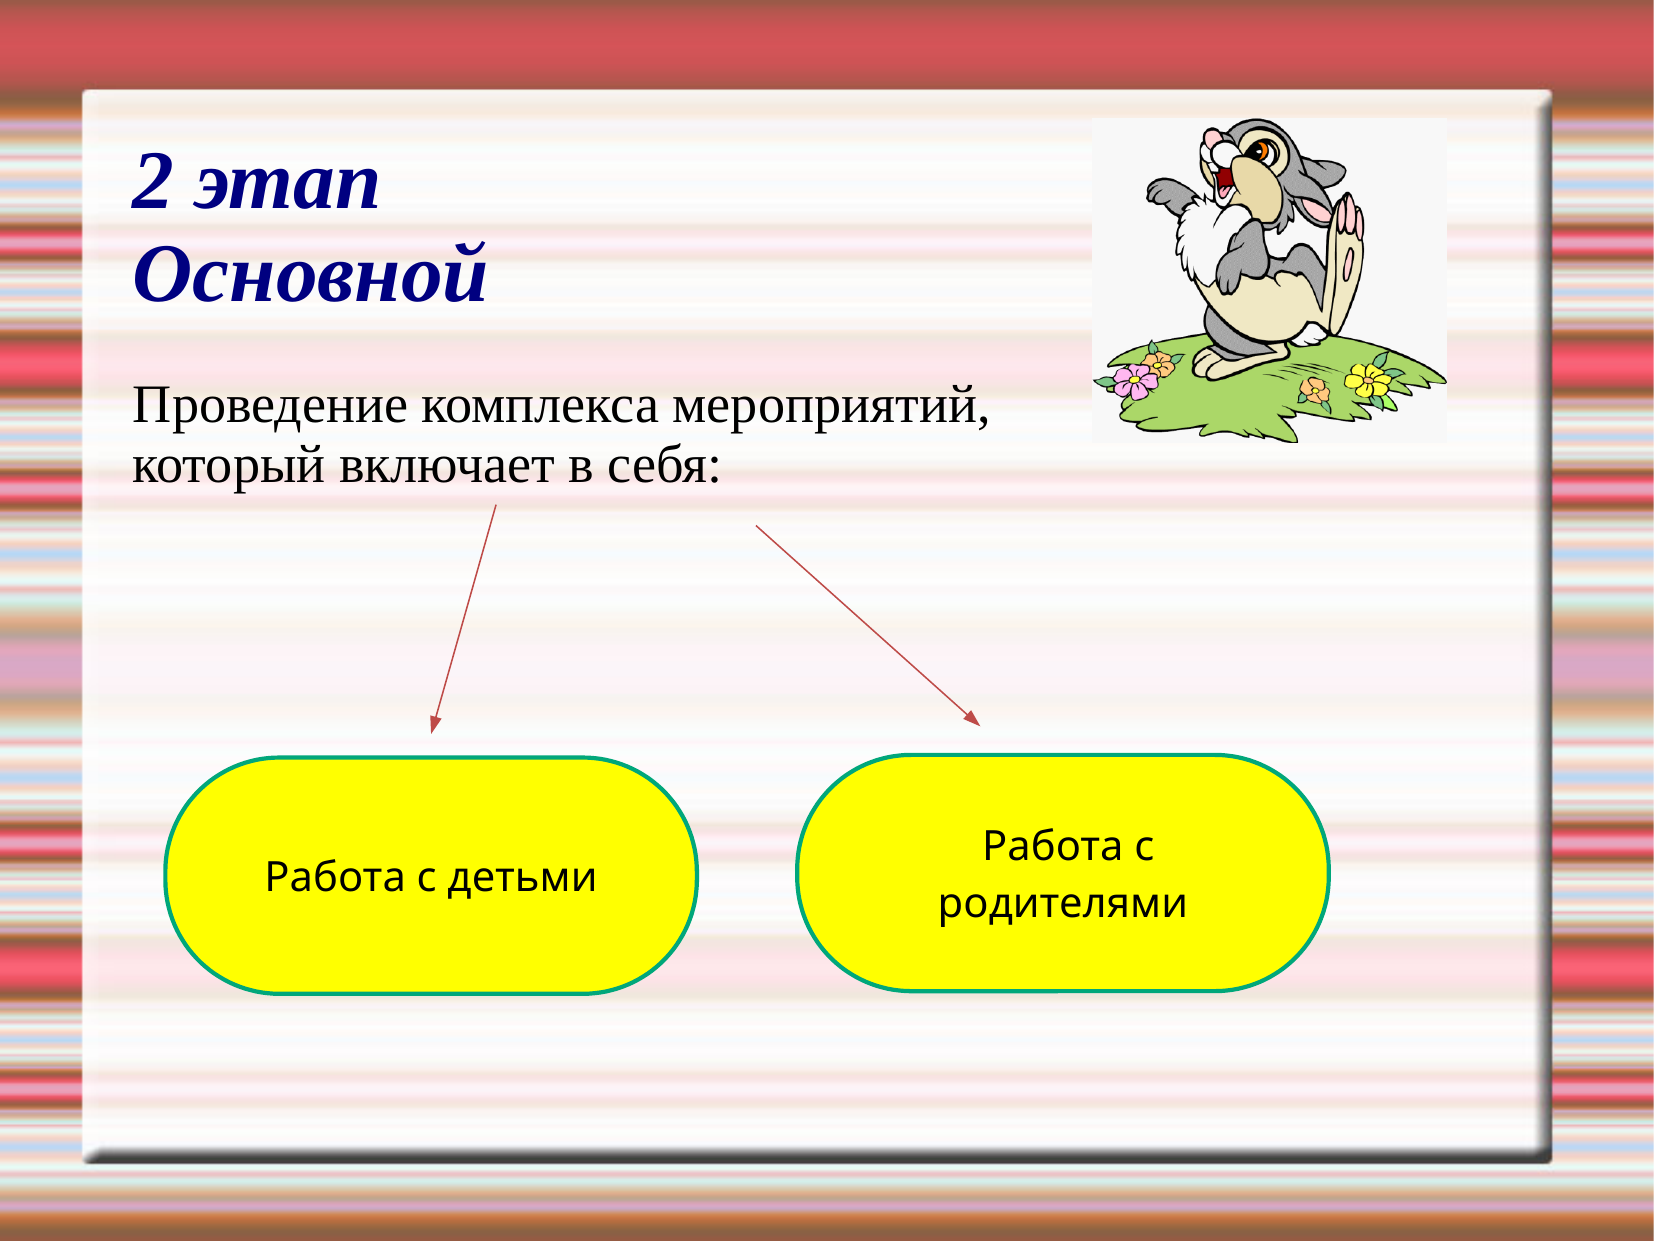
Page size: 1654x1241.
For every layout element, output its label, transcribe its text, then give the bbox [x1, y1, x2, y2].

text_box 2 этап Основной Проведение комплекса мероприятий, который включает в себя: [118, 127, 1477, 505]
text_box Работа с детьми [165, 757, 697, 994]
text_box Работа с родителями [797, 754, 1329, 992]
picture [1092, 118, 1447, 127]
